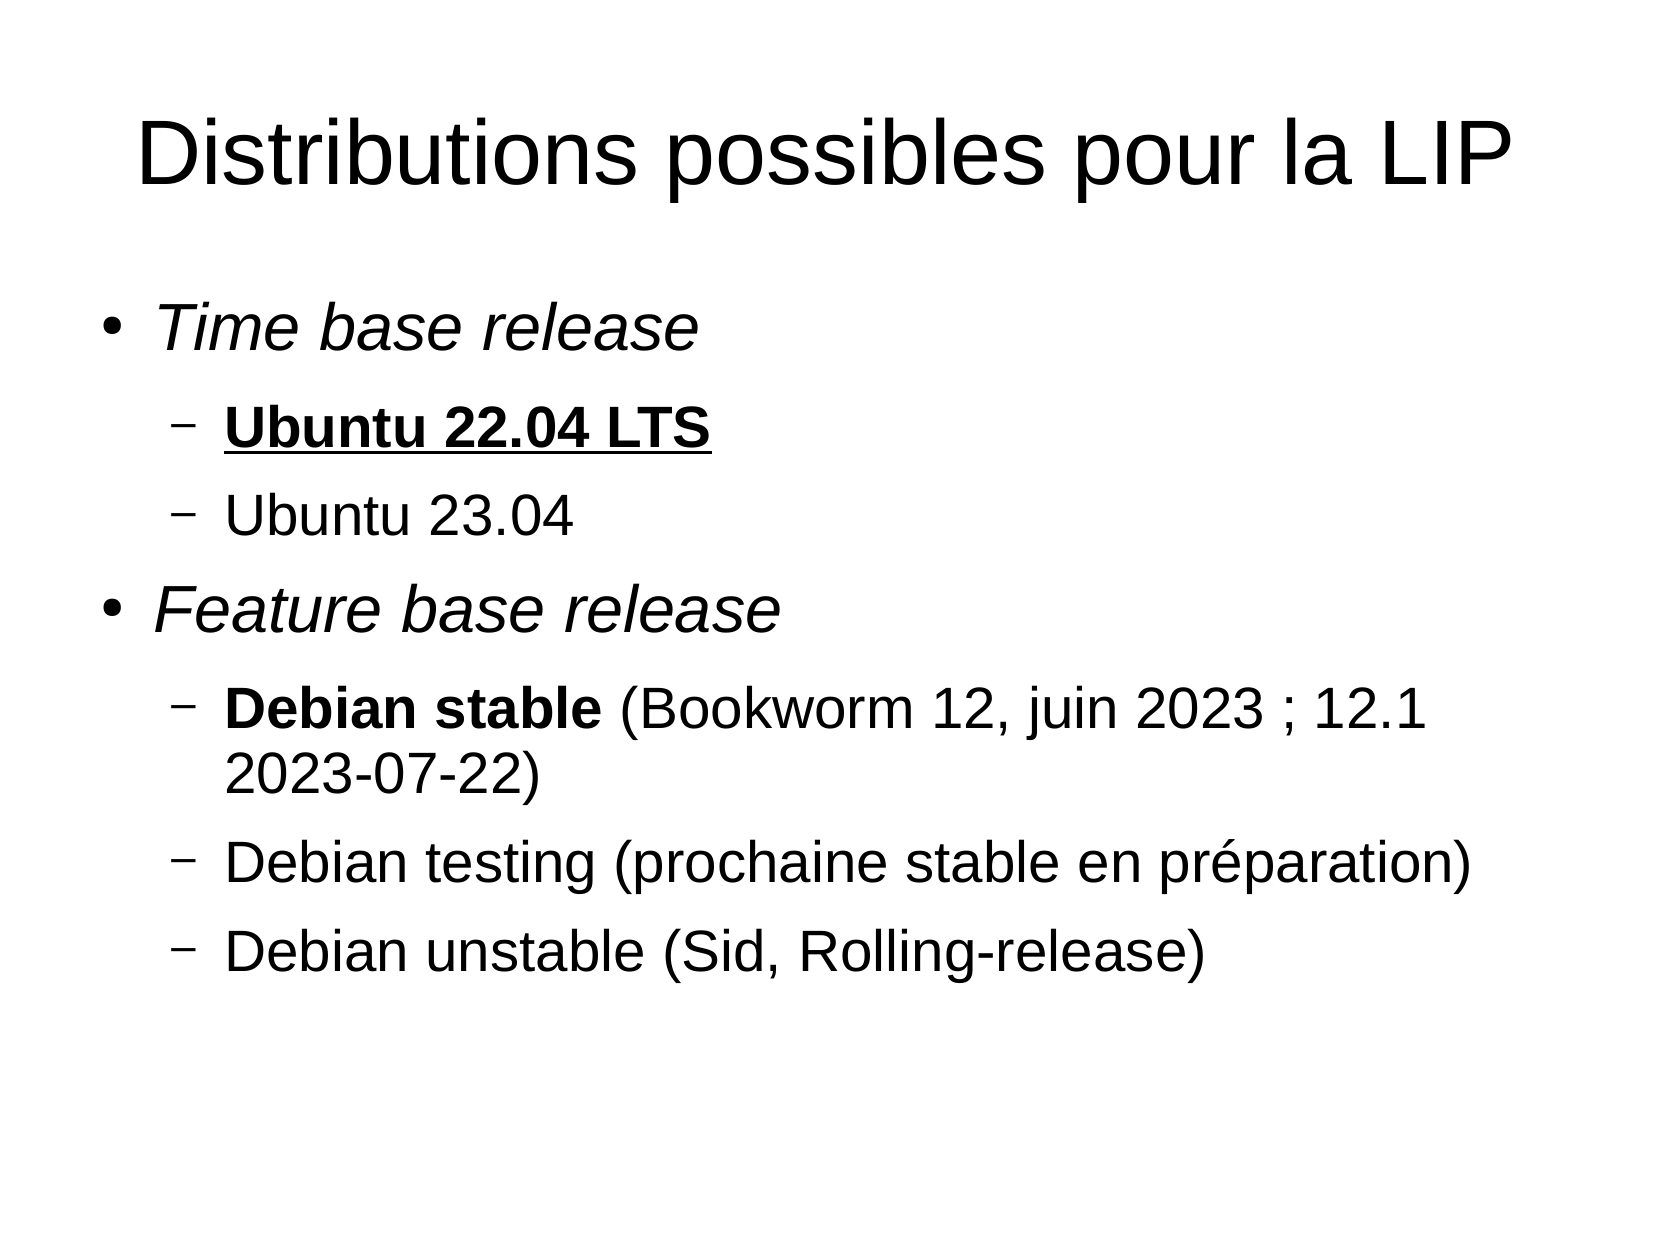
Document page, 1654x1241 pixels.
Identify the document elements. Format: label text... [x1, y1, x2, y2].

title Distributions possibles pour la LIP [82, 49, 1571, 257]
list Time base release Ubuntu 22.04 LTS Ubuntu 23.04 Feature base release Debian stable (Bookworm 12, juin 2023 ; 12.1 2023-07-22) Debian testing (prochaine stable en préparation) Debian unstable (Sid, Rolling-release) [82, 290, 1571, 1010]
